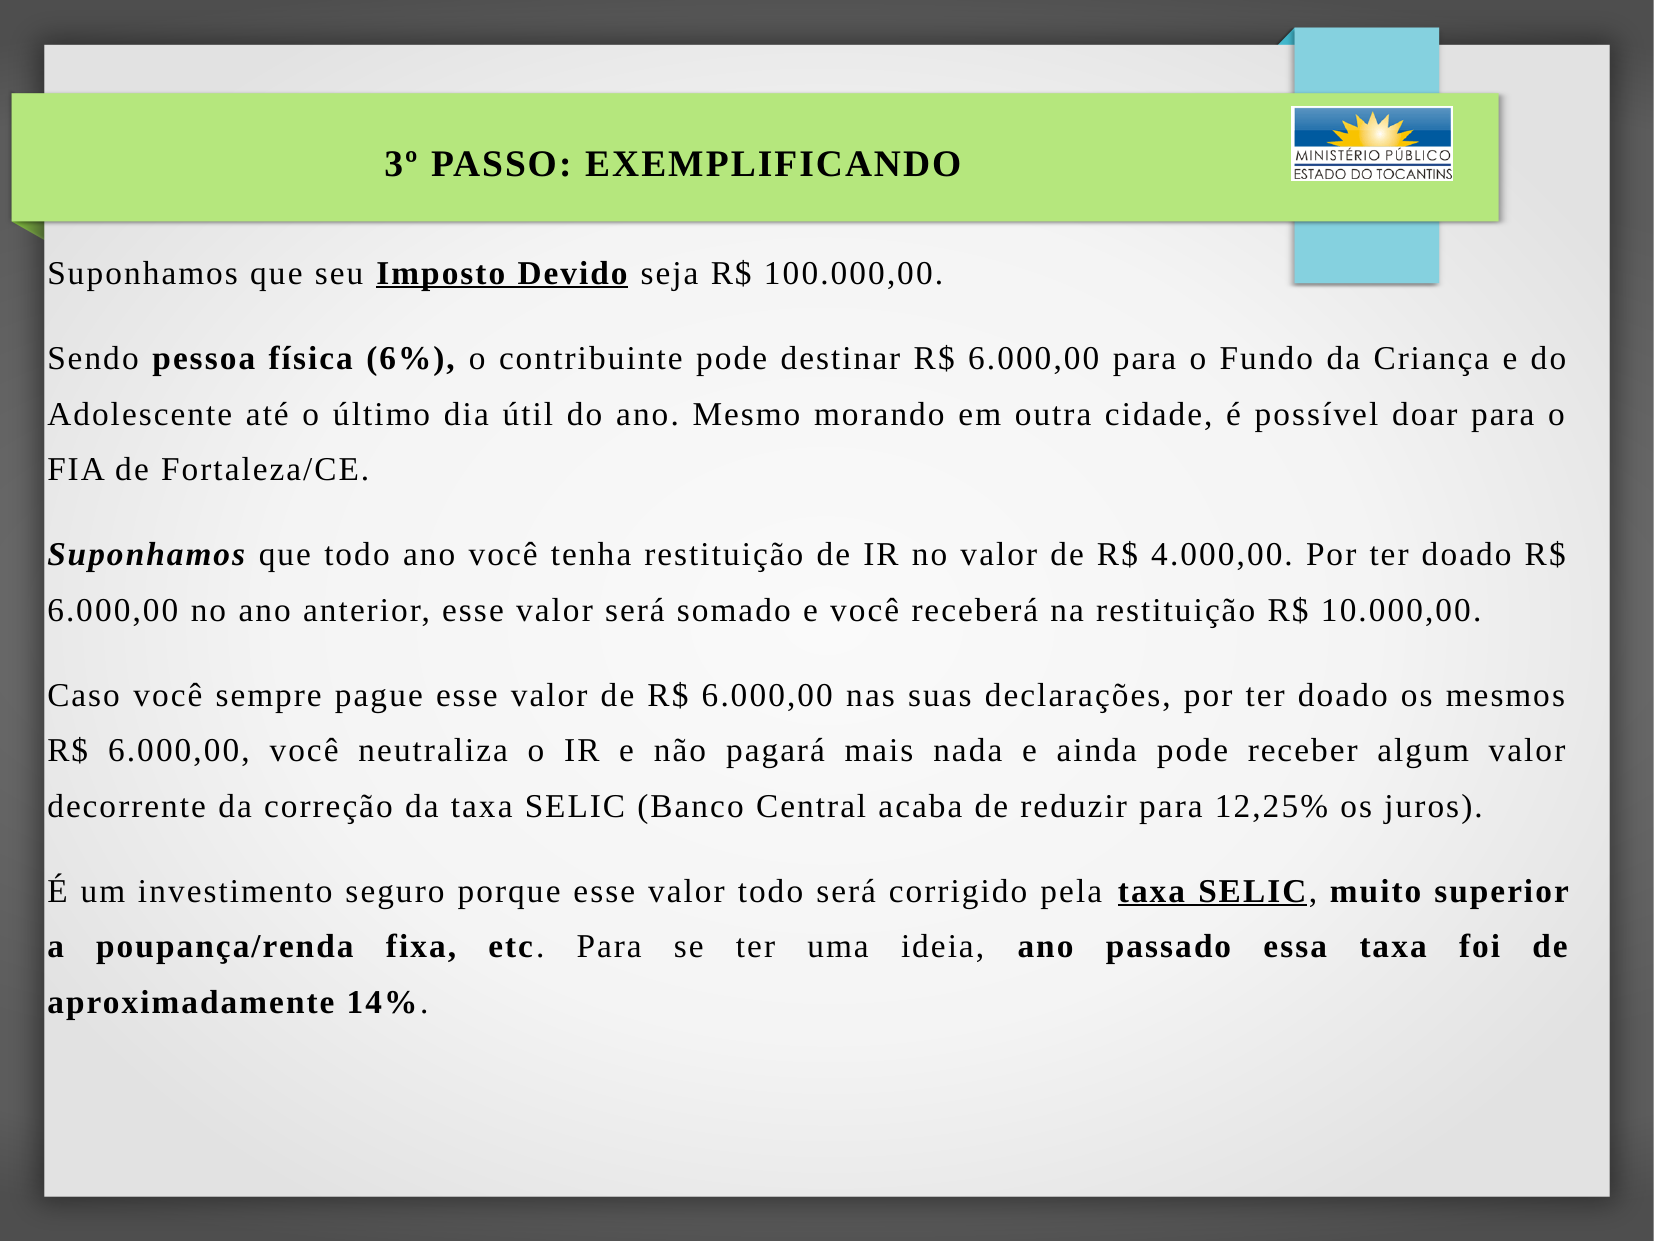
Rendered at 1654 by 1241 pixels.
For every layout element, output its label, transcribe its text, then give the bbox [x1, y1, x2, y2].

title 3º PASSO: EXEMPLIFICANDO [82, 94, 1264, 213]
list Suponhamos que seu Imposto Devido seja R$ 100.000,00. Sendo pessoa física (6%), o contribuinte pode destinar R$ 6.000,00 para o Fundo da Criança e do Adolescente até o último dia útil do ano. Mesmo morando em outra cidade, é possível doar para o FIA de Fortaleza/CE. Suponhamos que todo ano você tenha restituição de IR no valor de R$ 4.000,00. Por ter doado R$ 6.000,00 no ano anterior, esse valor será somado e você receberá na restituição R$ 10.000,00. Caso você sempre pague esse valor de R$ 6.000,00 nas suas declarações, por ter doado os mesmos R$ 6.000,00, você neutraliza o IR e não pagará mais nada e ainda pode receber algum valor decorrente da correção da taxa SELIC (Banco Central acaba de reduzir para 12,25% os juros). É um investimento seguro porque esse valor todo será corrigido pela taxa SELIC, muito superior a poupança/renda fixa, etc. Para se ter uma ideia, ano passado essa taxa foi de aproximadamente 14%. [47, 236, 1571, 1182]
picture [0, 0, 1654, 1241]
